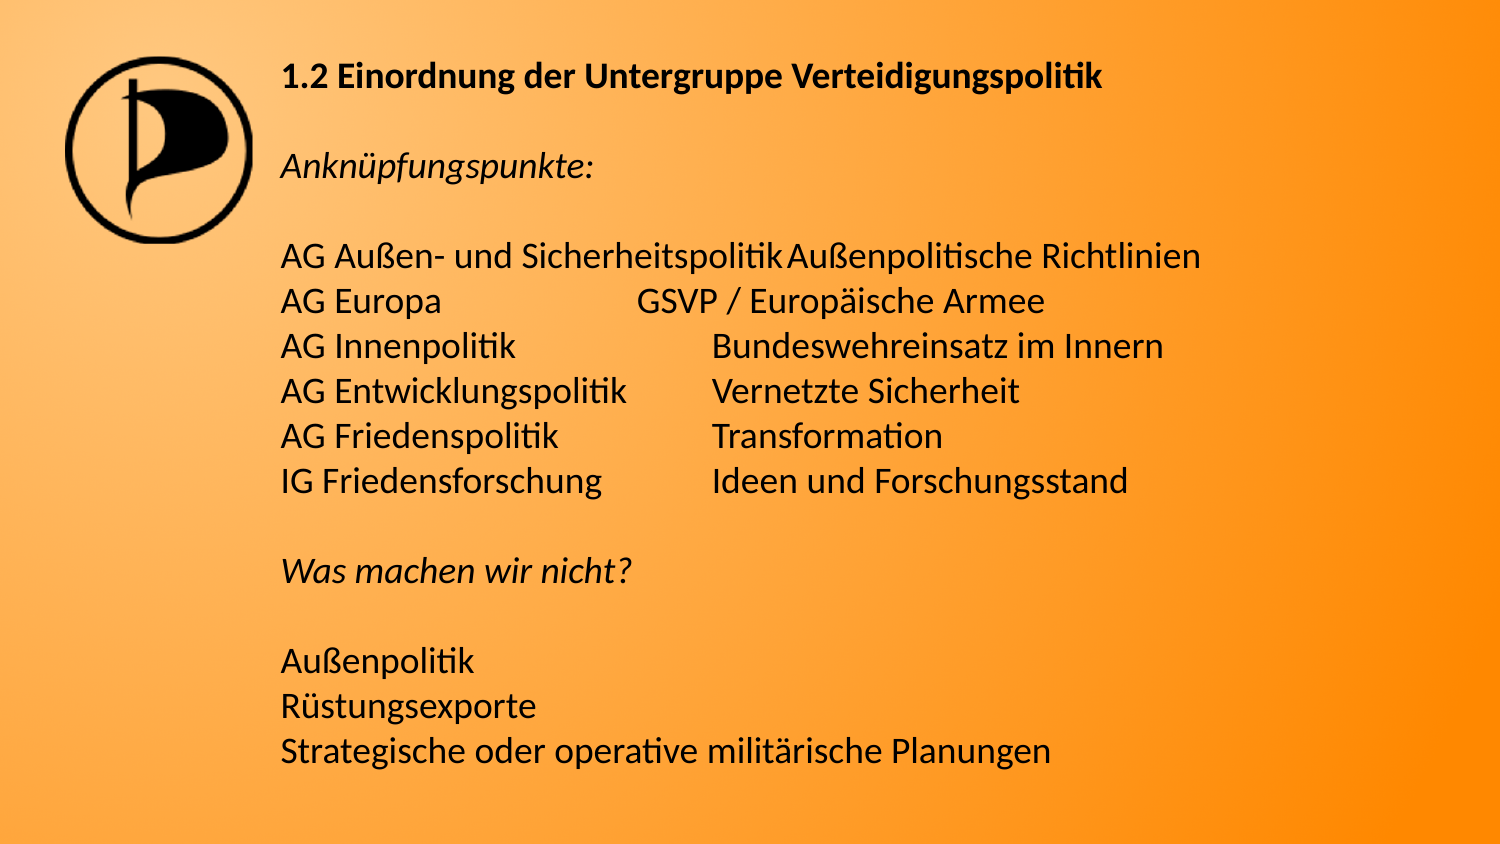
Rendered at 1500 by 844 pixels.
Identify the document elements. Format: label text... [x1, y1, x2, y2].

picture [0, 0, 1500, 844]
text_box 1.2 Einordnung der Untergruppe Verteidigungspolitik Anknüpfungspunkte: AG Außen- und Sicherheitspolitik Außenpolitische Richtlinien AG Europa GSVP / Europäische Armee AG Innenpolitik Bundeswehreinsatz im Innern AG Entwicklungspolitik Vernetzte Sicherheit AG Friedenspolitik Transformation IG Friedensforschung Ideen und Forschungsstand Was machen wir nicht? Außenpolitik Rüstungsexporte Strategische oder operative militärische Planungen [265, 43, 1500, 844]
